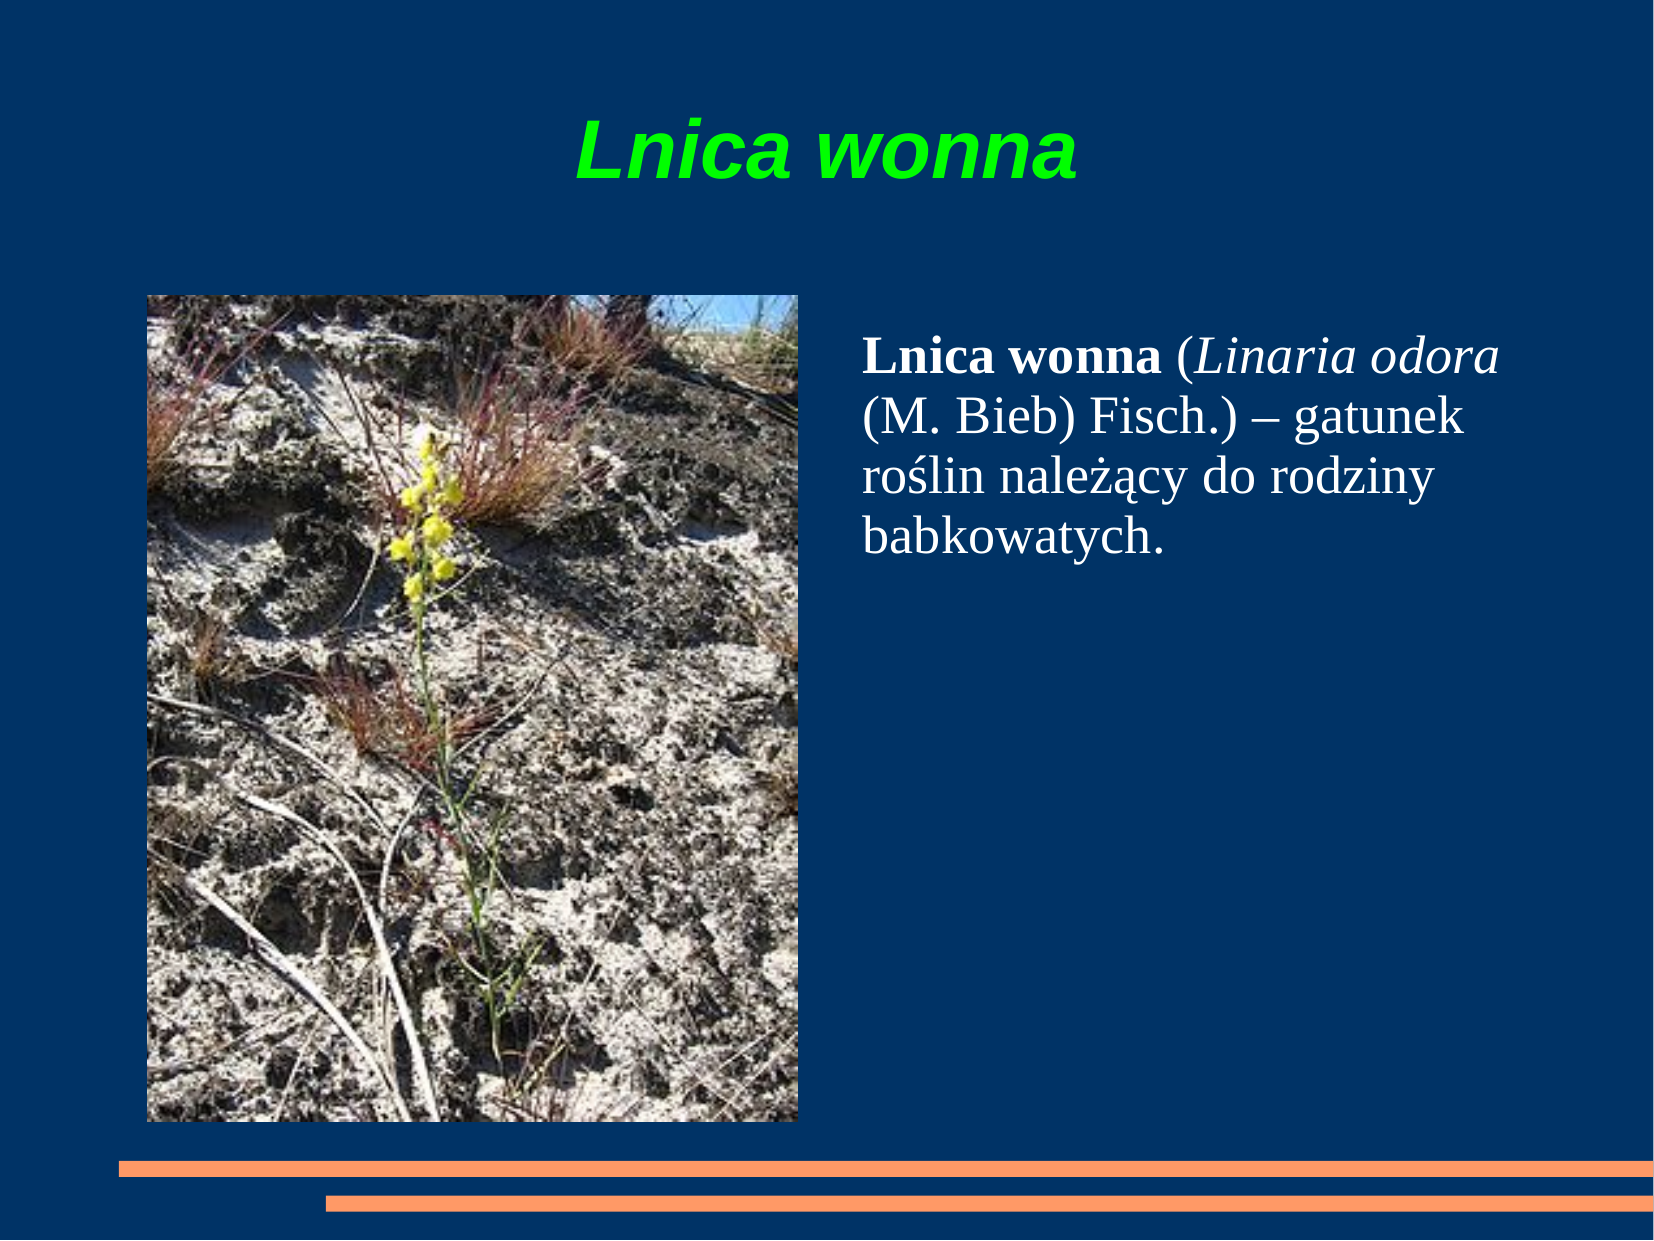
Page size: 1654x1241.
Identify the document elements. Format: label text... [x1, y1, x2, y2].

list Lnica wonna (Linaria odora (M. Bieb) Fisch.) – gatunek roślin należący do rodziny babkowatych. [862, 324, 1565, 1120]
picture [147, 295, 798, 1123]
title Lnica wonna [121, 53, 1534, 247]
